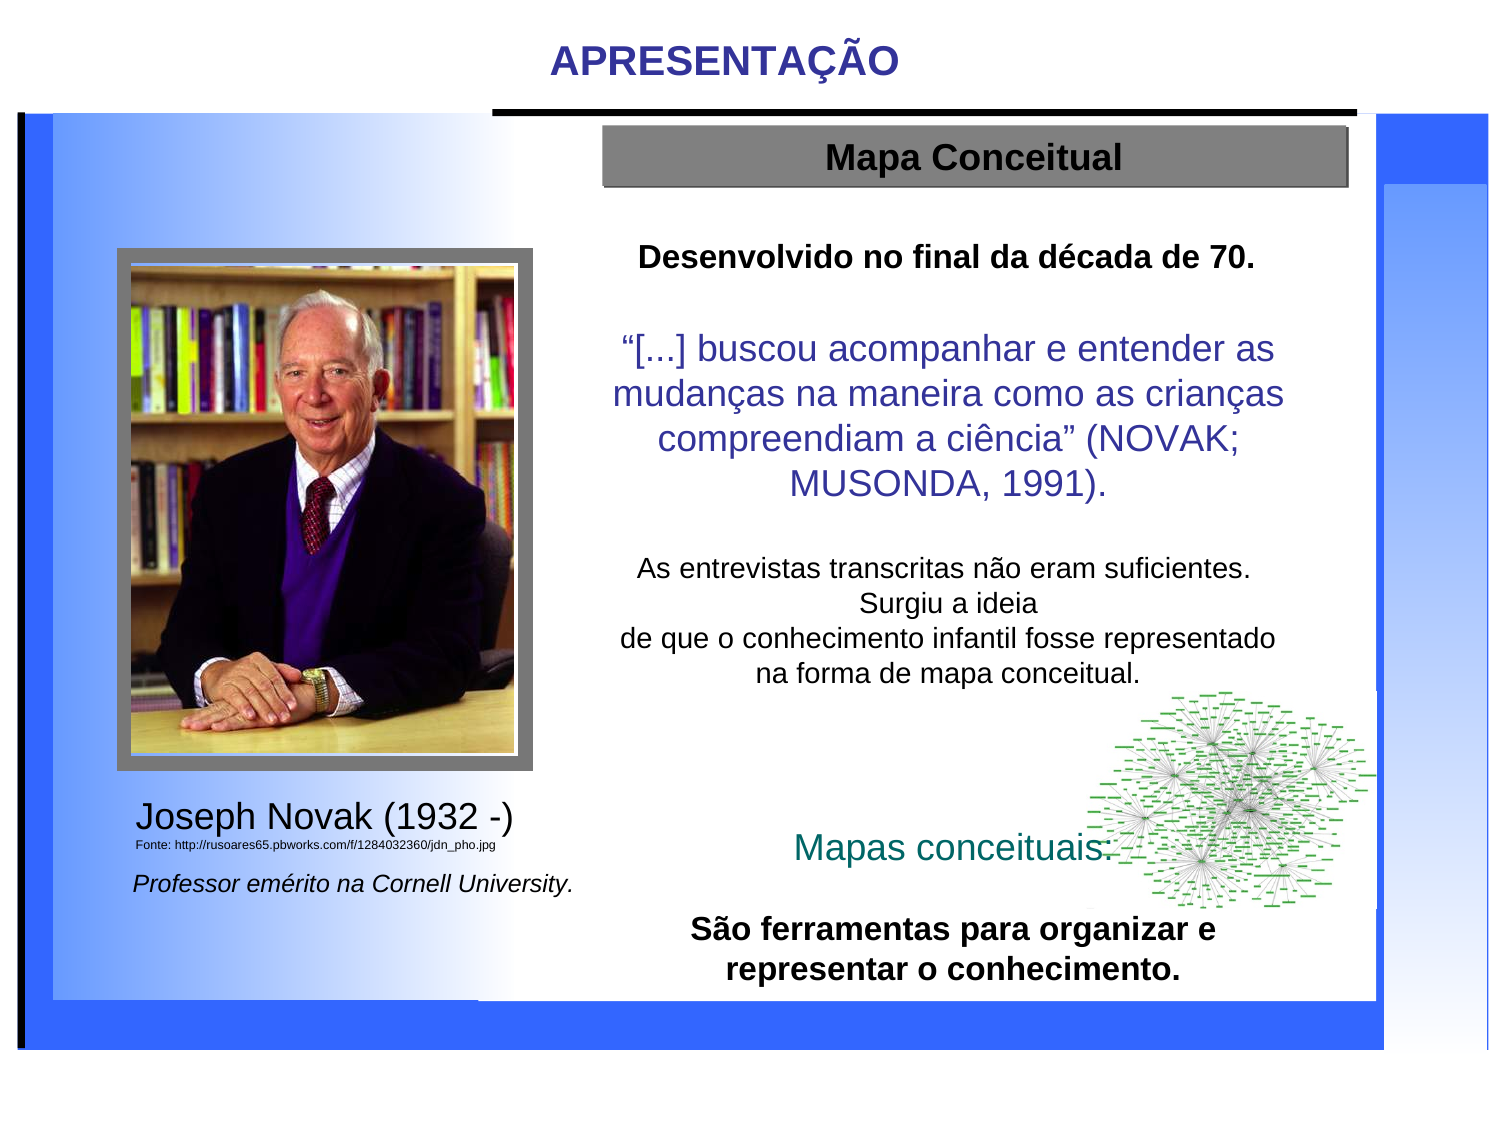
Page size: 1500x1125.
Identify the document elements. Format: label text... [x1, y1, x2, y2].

picture [1086, 691, 1377, 909]
picture [131, 266, 514, 753]
text_box [17, 109, 1489, 1057]
text_box APRESENTAÇÃO [534, 26, 916, 92]
text_box Desenvolvido no final da década de 70. [543, 228, 1361, 284]
text_box Joseph Novak (1932 -) Fonte: http://rusoares65.pbworks.com/f/1284032360/jdn_pho.jpg [120, 784, 529, 859]
text_box “[...] buscou acompanhar e entender as mudanças na maneira como as crianças compreendiam a ciência” (NOVAK; MUSONDA, 1991). As entrevistas transcritas não eram suficientes. Surgiu a ideia de que o conhecimento infantil fosse representado na forma de mapa conceitual. [590, 316, 1307, 697]
text_box Professor emérito na Cornell University. [41, 859, 613, 906]
text_box Mapas conceituais: São ferramentas para organizar e representar o conhecimento. [613, 814, 1294, 996]
text_box Mapa Conceitual [602, 125, 1347, 186]
